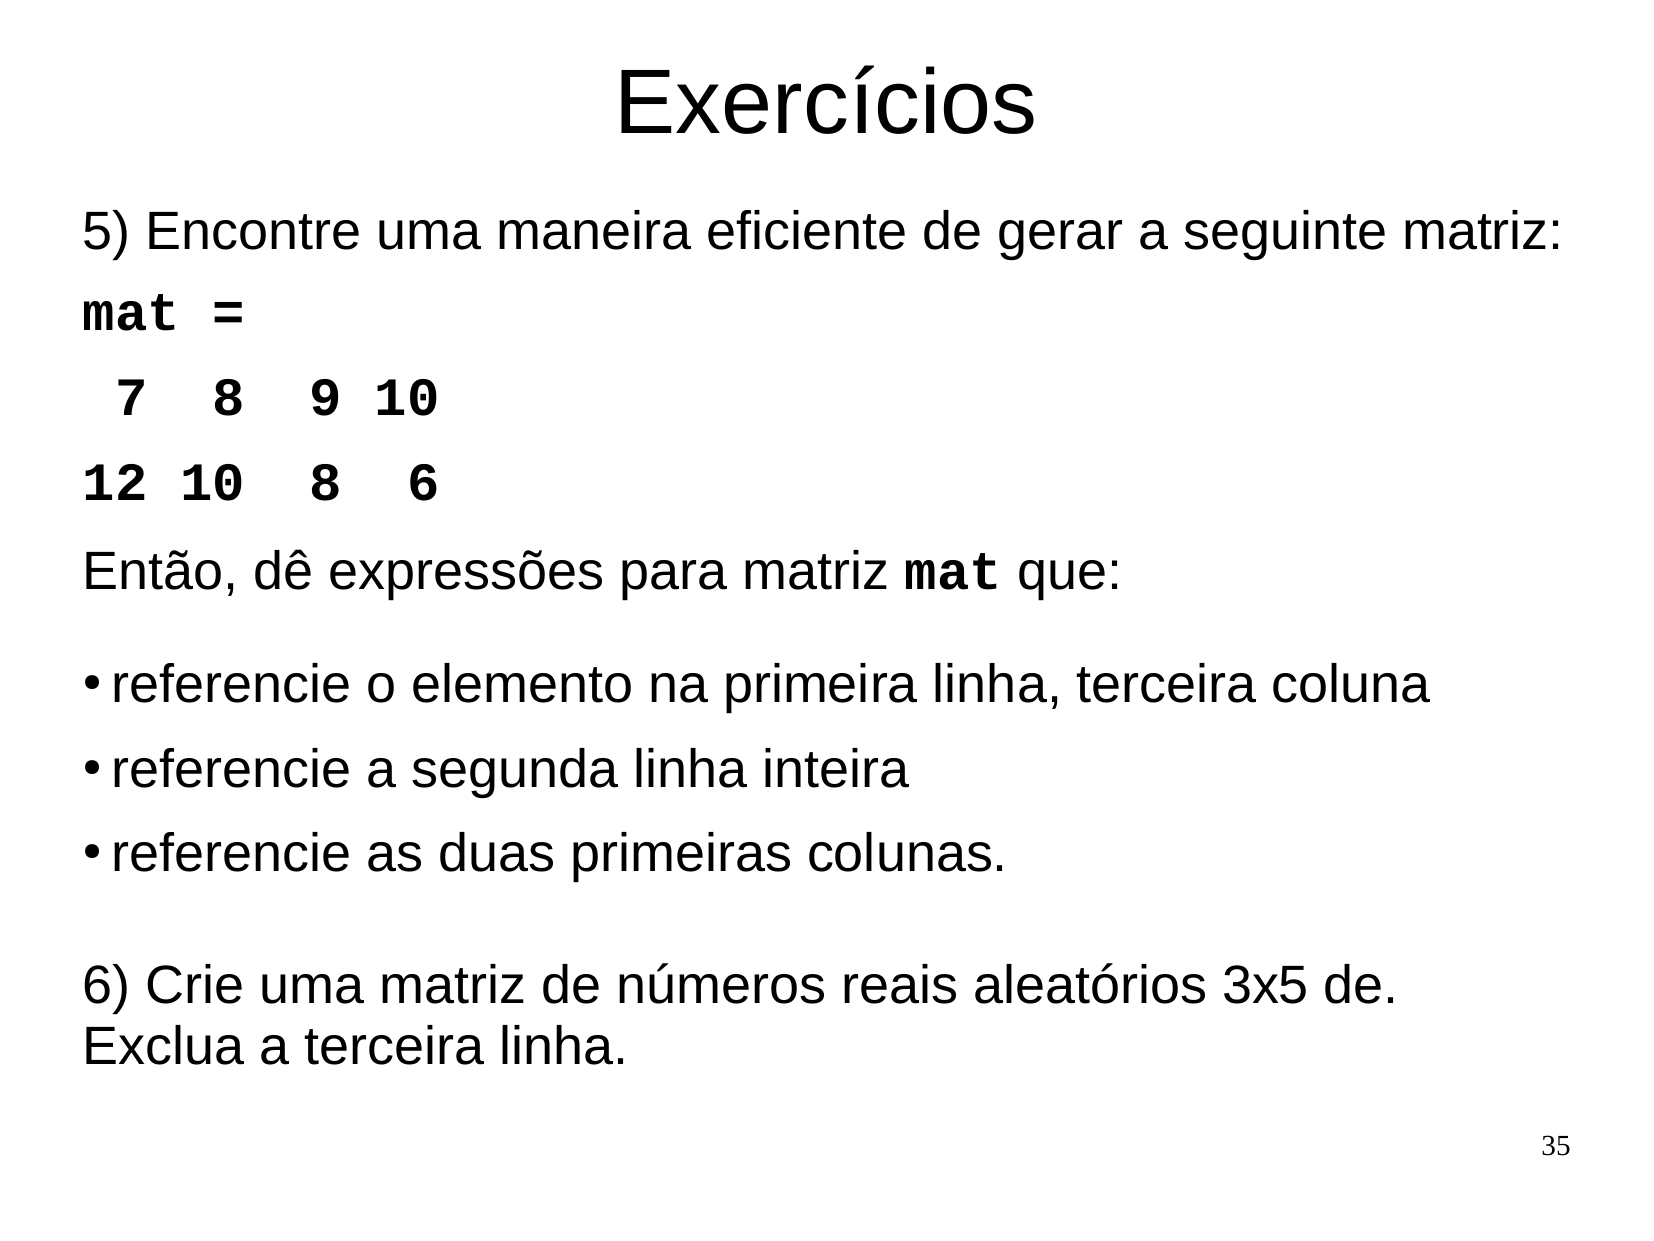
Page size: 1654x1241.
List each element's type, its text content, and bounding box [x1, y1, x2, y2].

list 5) Encontre uma maneira eficiente de gerar a seguinte matriz: mat = 7 8 9 10 12 10 8 6 Então, dê expressões para matriz mat que: referencie o elemento na primeira linha, terceira coluna referencie a segunda linha inteira referencie as duas primeiras colunas. 6) Crie uma matriz de números reais aleatórios 3x5 de. Exclua a terceira linha. [82, 200, 1571, 1146]
title Exercícios [82, 49, 1571, 154]
